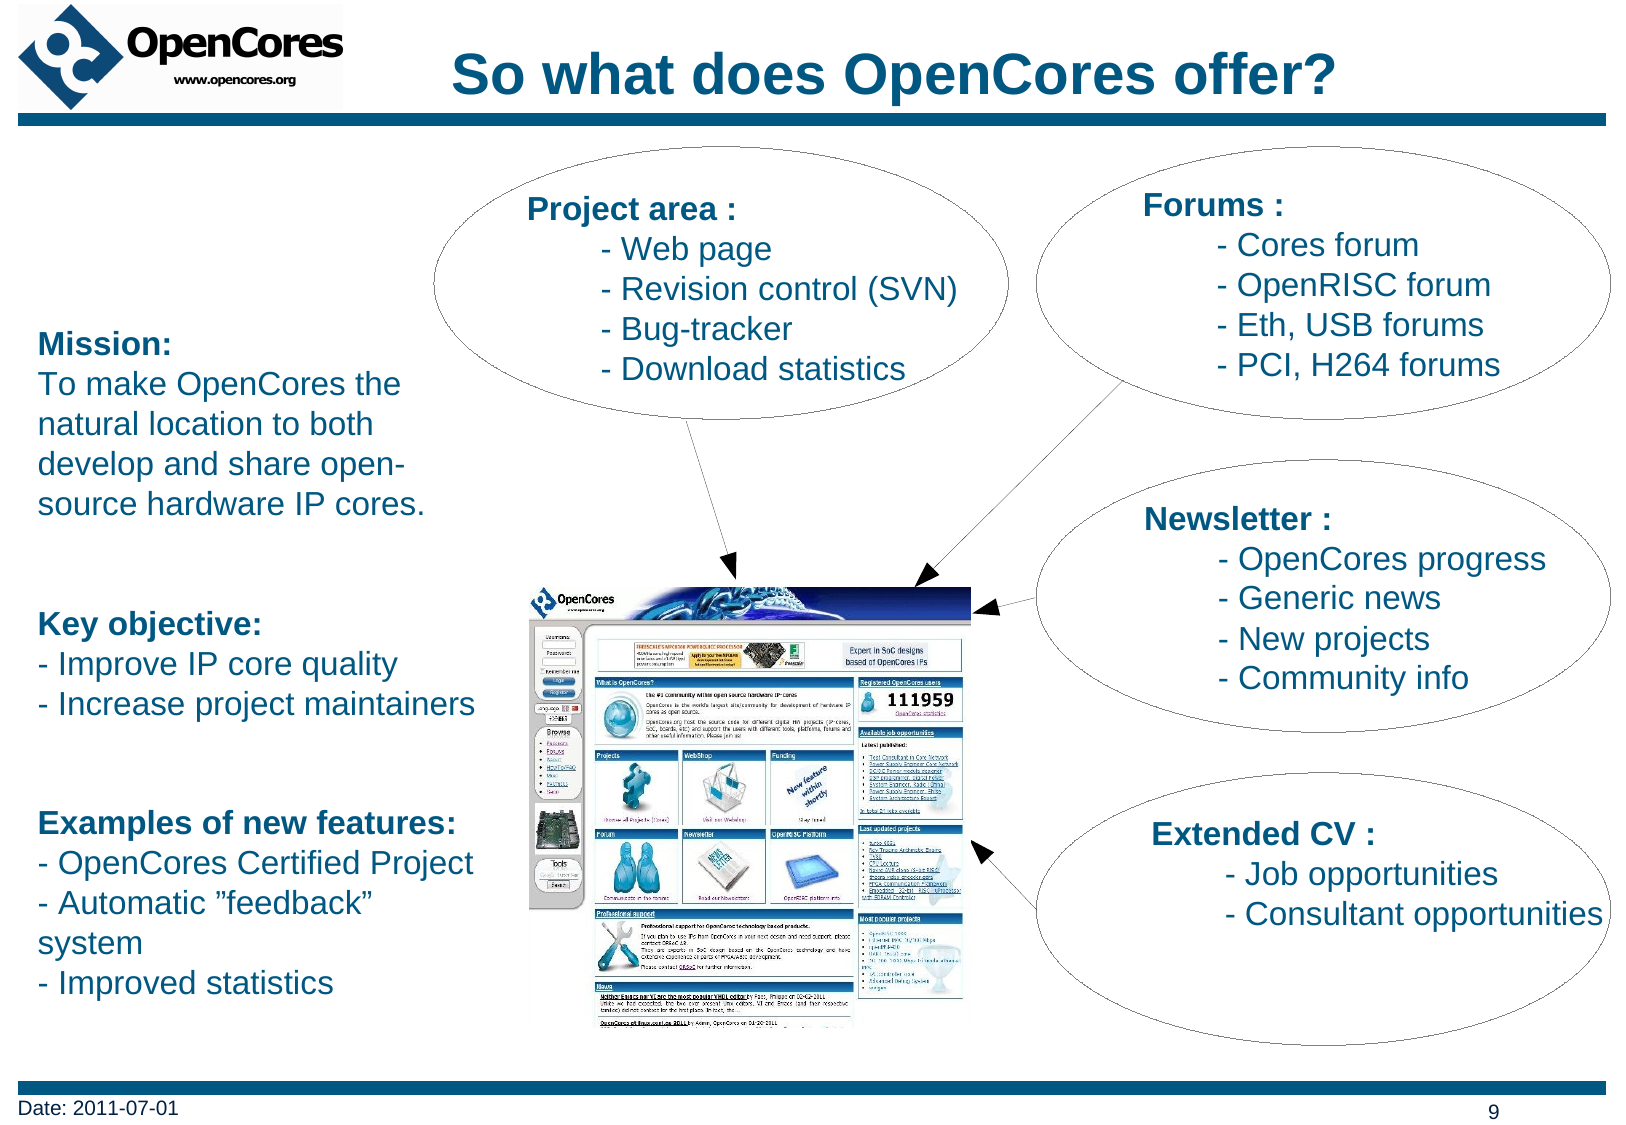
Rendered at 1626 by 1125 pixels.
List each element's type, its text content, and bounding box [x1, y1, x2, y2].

text_box Mission: To make OpenCores the natural location to both develop and share open-source hardware IP cores. Key objective: - Improve IP core quality - Increase project maintainers Examples of new features: - OpenCores Certified Project - Automatic ”feedback” system - Improved statistics [23, 315, 498, 1049]
text_box Newsletter : - OpenCores progress - Generic news - New projects - Community info [1129, 489, 1621, 704]
title So what does OpenCores offer? [364, 28, 1427, 115]
picture [18, 4, 343, 110]
text_box Forums : - Cores forum - OpenRISC forum - Eth, USB forums - PCI, H264 forums [1128, 175, 1557, 391]
picture [529, 587, 971, 1028]
text_box Extended CV : - Job opportunities - Consultant opportunities [1136, 805, 1626, 1000]
text_box Project area : - Web page - Revision control (SVN) - Bug-tracker - Download statistics [512, 179, 1004, 395]
